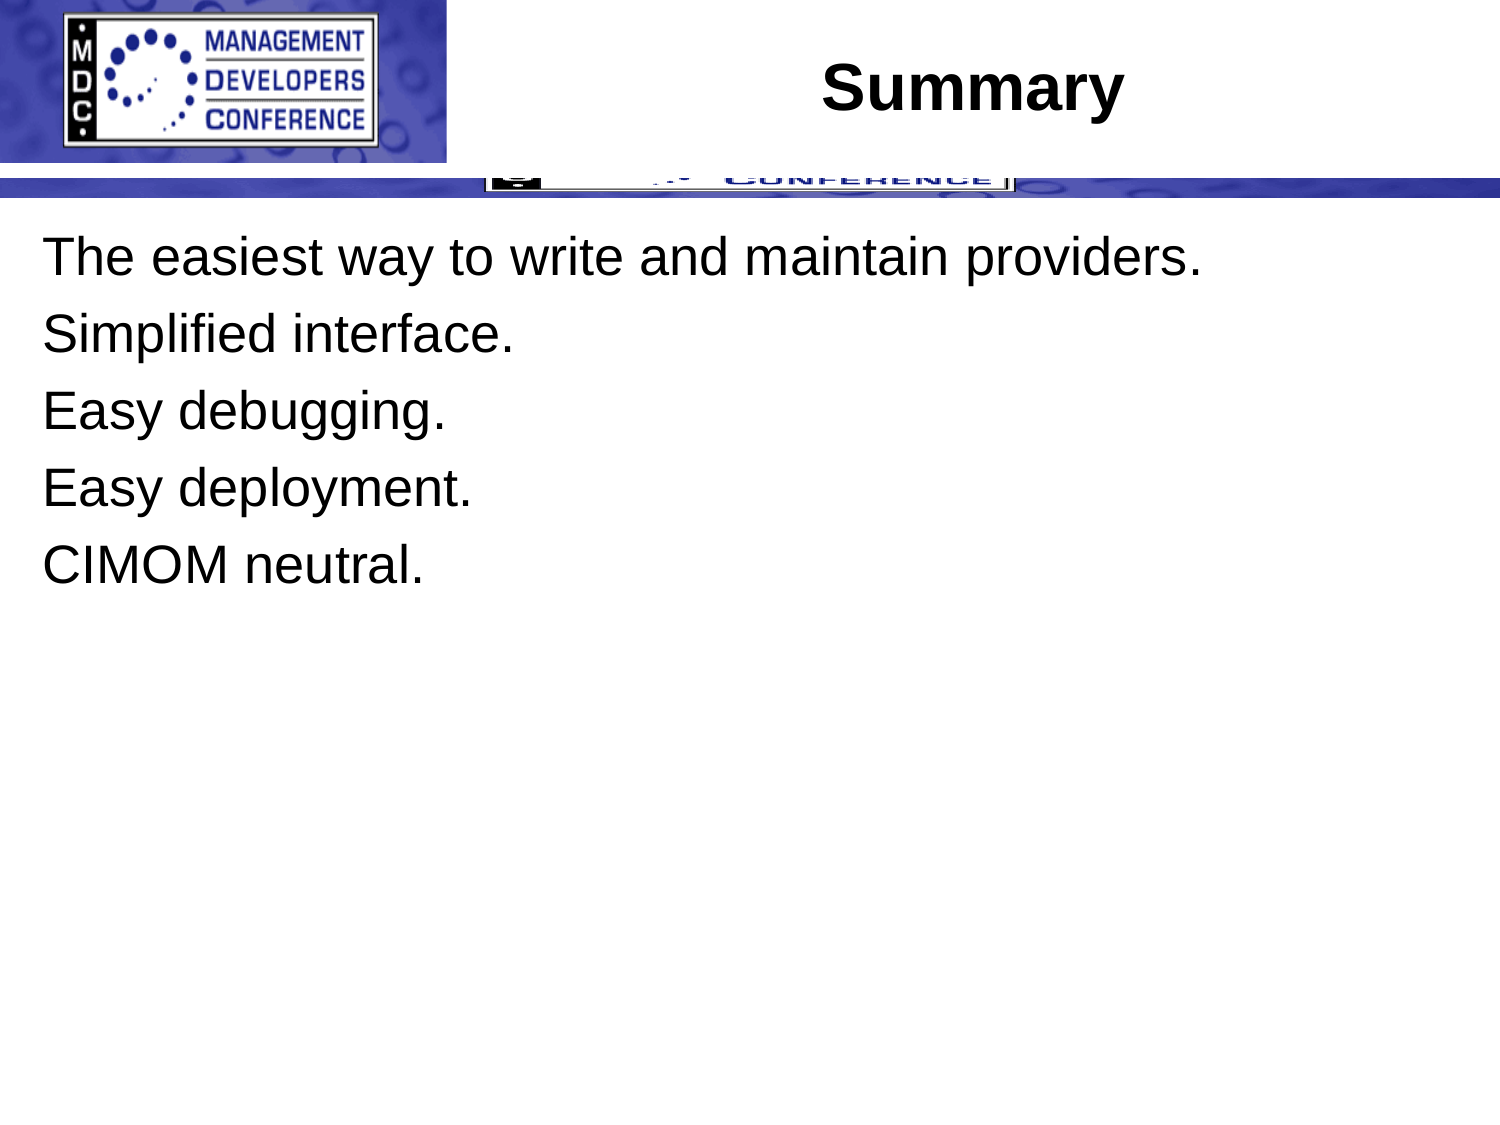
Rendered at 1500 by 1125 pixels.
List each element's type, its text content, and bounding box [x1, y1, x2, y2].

title Summary [447, 7, 1500, 169]
picture [0, 178, 1500, 198]
picture [0, 0, 447, 163]
list The easiest way to write and maintain providers. Simplified interface. Easy debugging. Easy deployment. CIMOM neutral. [42, 226, 1433, 1067]
